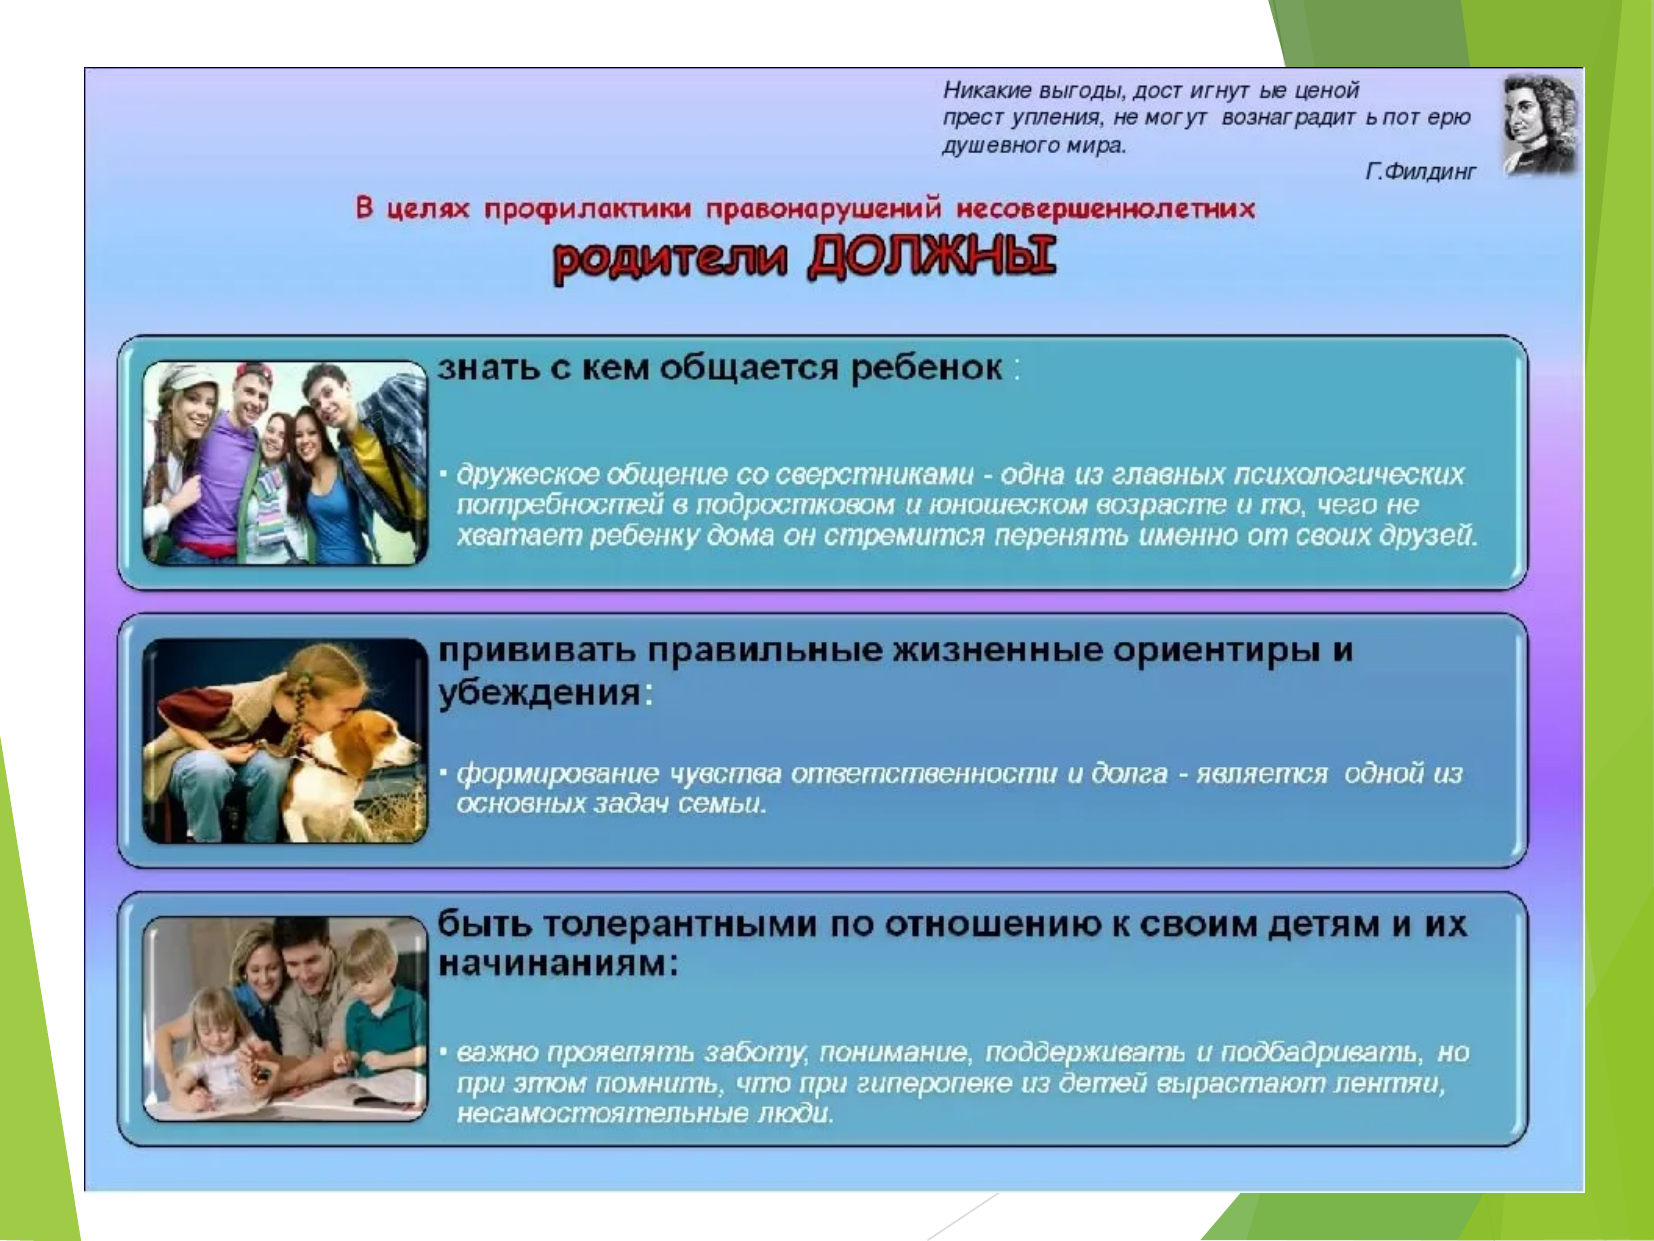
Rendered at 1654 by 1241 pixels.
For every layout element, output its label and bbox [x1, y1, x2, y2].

picture [84, 67, 1585, 1193]
